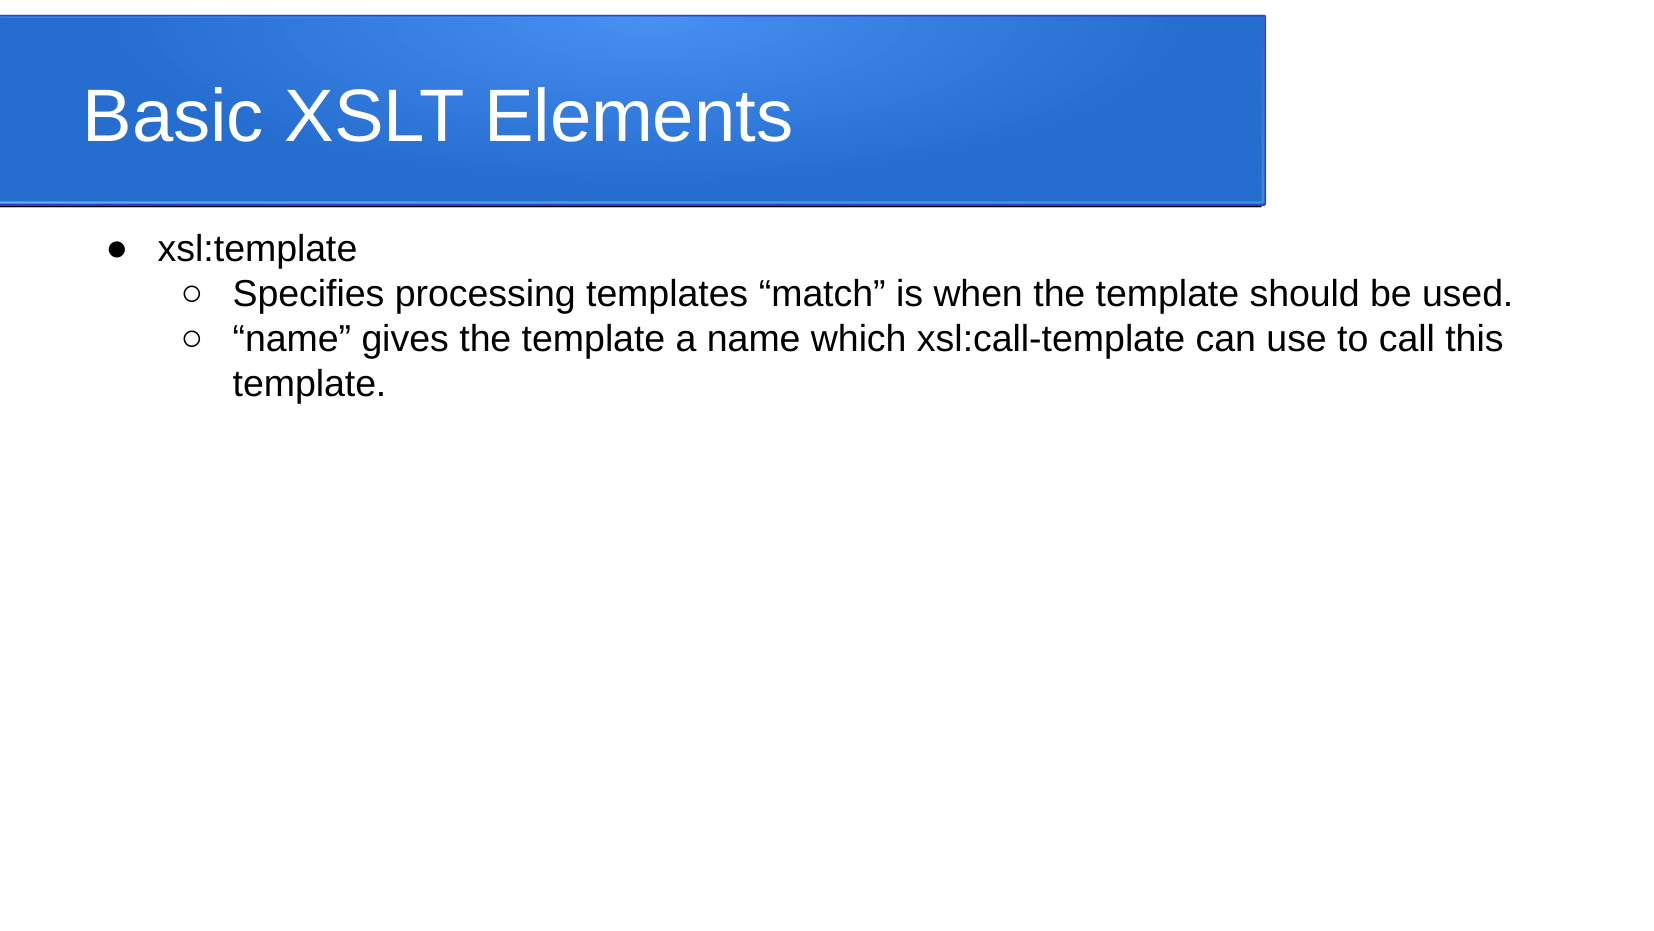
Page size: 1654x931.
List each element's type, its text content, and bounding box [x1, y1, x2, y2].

title Basic XSLT Elements [82, 35, 1235, 189]
list xsl:template Specifies processing templates “match” is when the template should be used. “name” gives the template a name which xsl:call-template can use to call this template. [82, 224, 1571, 764]
picture [0, 13, 1269, 211]
